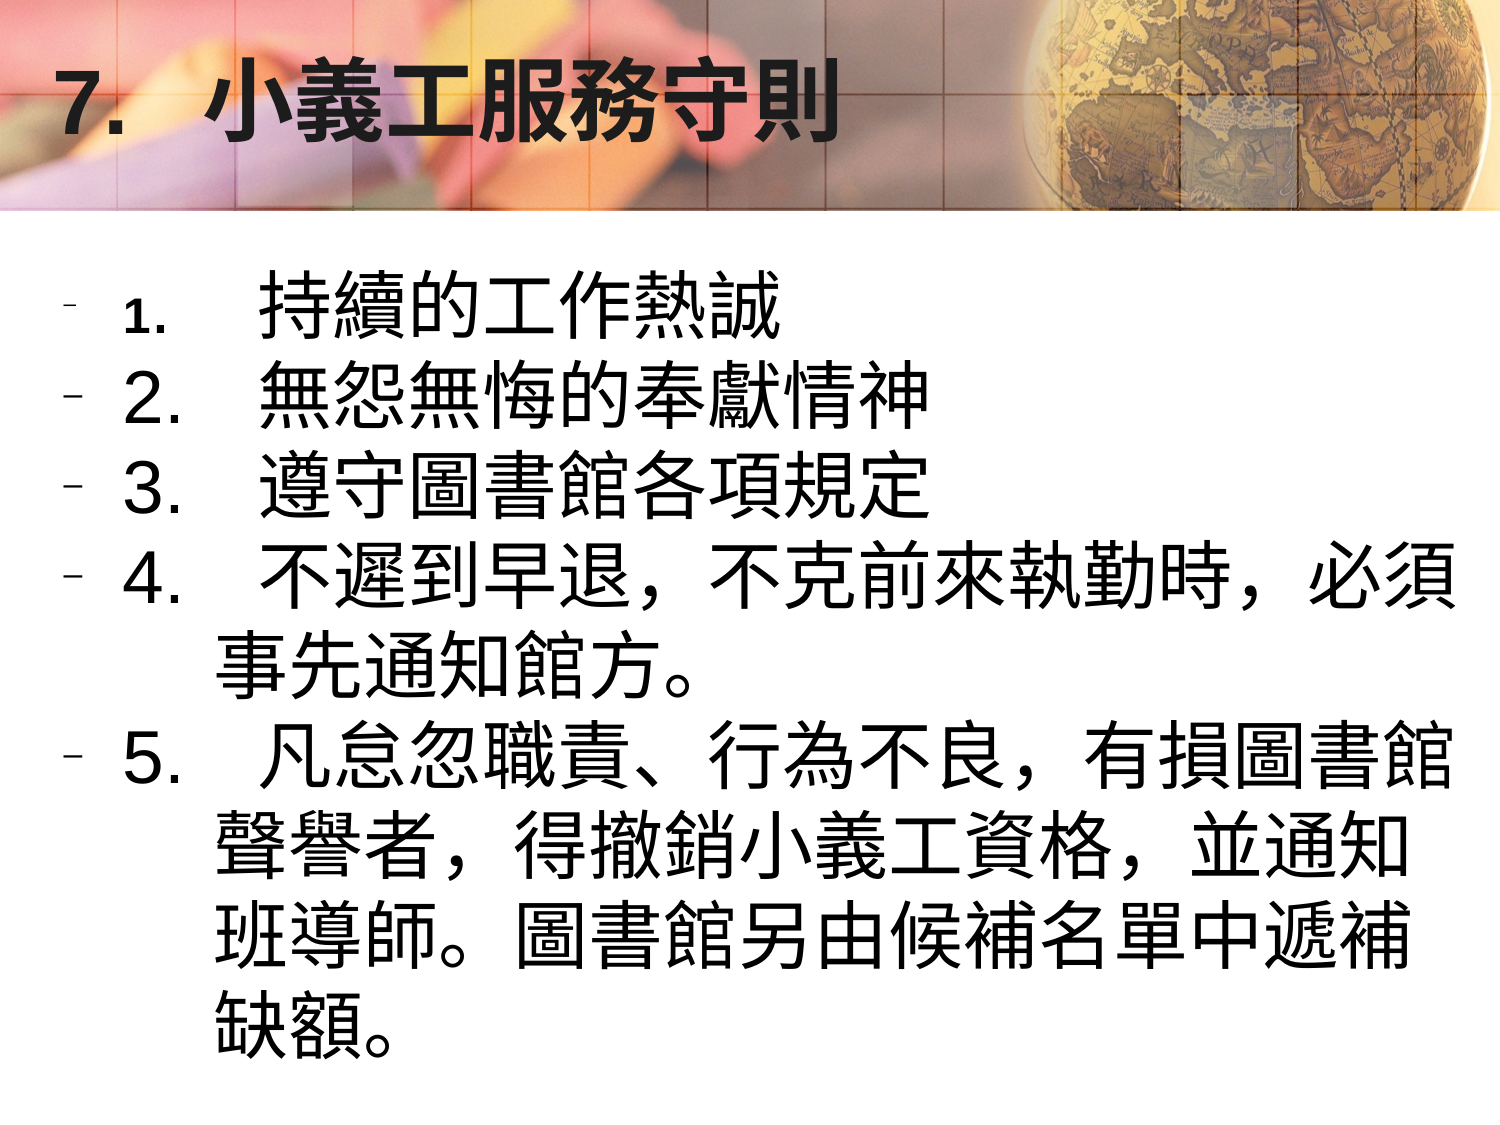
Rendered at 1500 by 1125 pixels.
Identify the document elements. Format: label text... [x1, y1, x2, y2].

picture [0, 0, 1500, 211]
text_box 7. 小義工服務守則 [37, 35, 1020, 161]
text_box 1. 持續的工作熱誠 2. 無怨無悔的奉獻情神 3. 遵守圖書館各項規定 4. 不遲到早退，不克前來執勤時，必須 事先通知館方。 5. 凡怠忽職責、行為不良，有損圖書館 聲譽者，得撤銷小義工資格，並通知班導師。圖書館另由候補名單中遞補缺額。 [48, 251, 1500, 1125]
